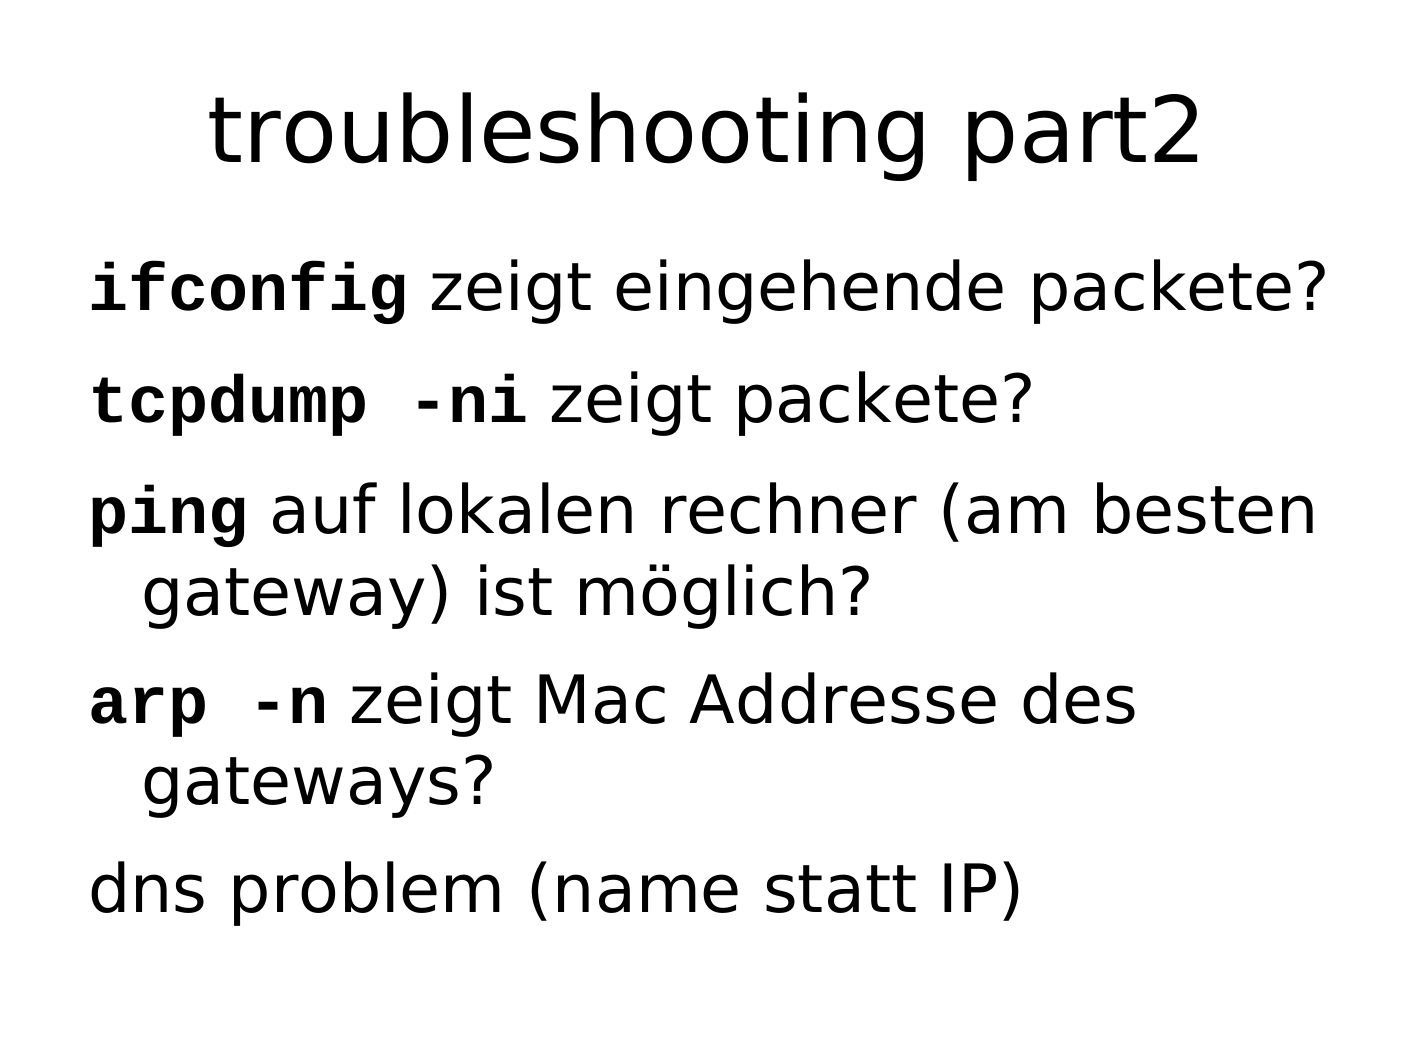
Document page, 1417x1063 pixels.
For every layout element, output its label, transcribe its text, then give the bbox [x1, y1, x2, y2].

list ifconfig zeigt eingehende packete? tcpdump -ni zeigt packete? ping auf lokalen rechner (am besten gateway) ist möglich? arp -n zeigt Mac Addresse des gateways? dns problem (name statt IP) [70, 248, 1346, 1007]
title troubleshooting part2 [70, 49, 1346, 213]
